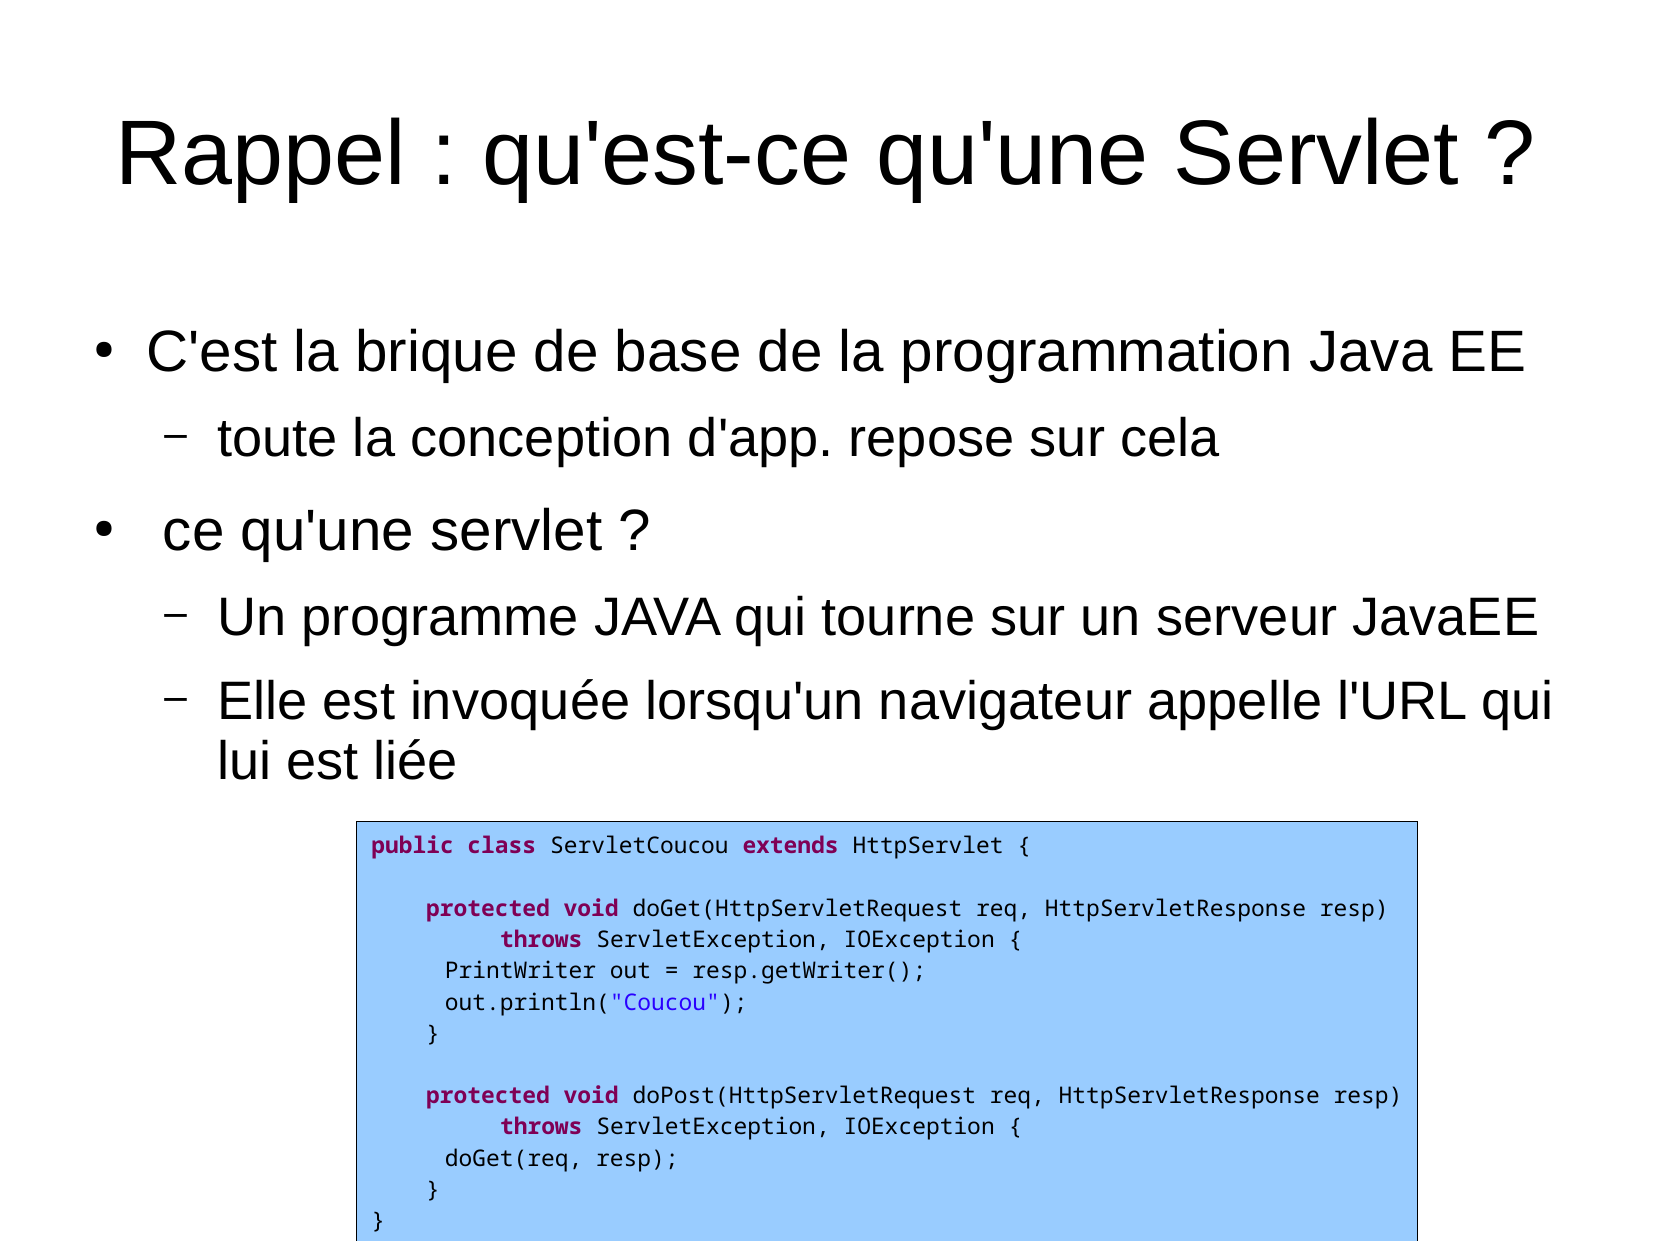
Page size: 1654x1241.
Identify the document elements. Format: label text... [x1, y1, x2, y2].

list C'est la brique de base de la programmation Java EE toute la conception d'app. repose sur cela ce qu'une servlet ? Un programme JAVA qui tourne sur un serveur JavaEE Elle est invoquée lorsqu'un navigateur appelle l'URL qui lui est liée [75, 318, 1595, 1176]
title Rappel : qu'est-ce qu'une Servlet ? [82, 49, 1571, 257]
text_box public class ServletCoucou extends HttpServlet { protected void doGet(HttpServletRequest req, HttpServletResponse resp) throws ServletException, IOException { PrintWriter out = resp.getWriter(); out.println("Coucou"); } protected void doPost(HttpServletRequest req, HttpServletResponse resp) throws ServletException, IOException { doGet(req, resp); } } [356, 821, 1418, 1211]
